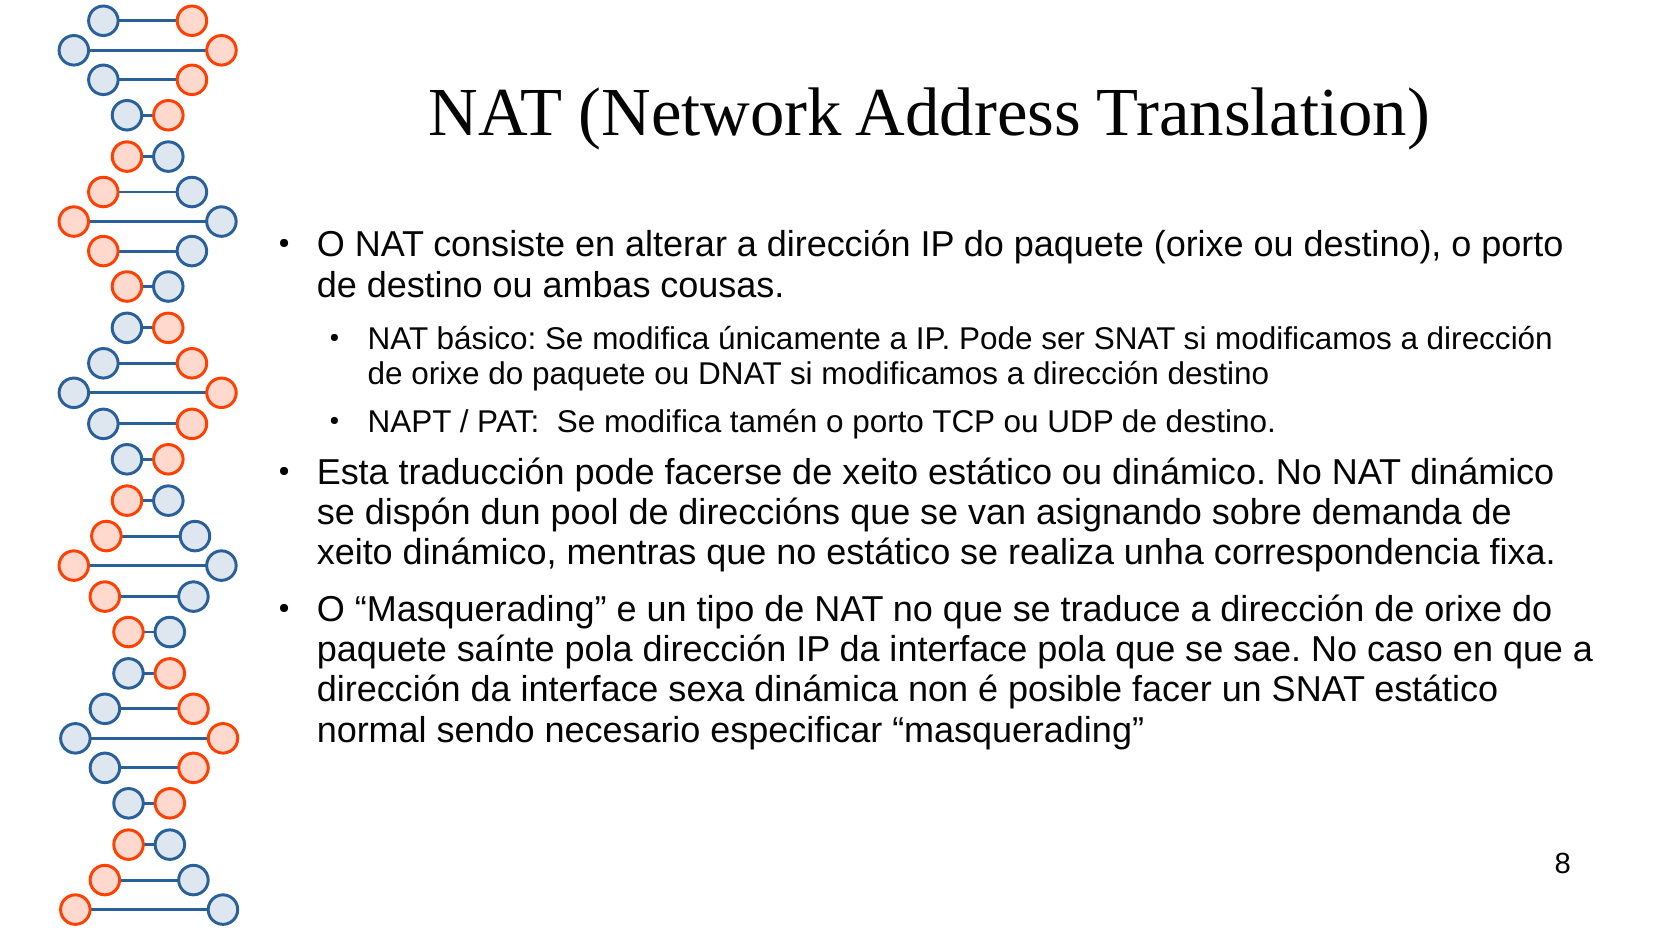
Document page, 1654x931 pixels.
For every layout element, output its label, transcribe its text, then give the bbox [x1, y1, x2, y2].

list O NAT consiste en alterar a dirección IP do paquete (orixe ou destino), o porto de destino ou ambas cousas. NAT básico: Se modifica únicamente a IP. Pode ser SNAT si modificamos a dirección de orixe do paquete ou DNAT si modificamos a dirección destino NAPT / PAT: Se modifica tamén o porto TCP ou UDP de destino. Esta traducción pode facerse de xeito estático ou dinámico. No NAT dinámico se dispón dun pool de direccións que se van asignando sobre demanda de xeito dinámico, mentras que no estático se realiza unha correspondencia fixa. O “Masquerading” e un tipo de NAT no que se traduce a dirección de orixe do paquete saínte pola dirección IP da interface pola que se sae. No caso en que a dirección da interface sexa dinámica non é posible facer un SNAT estático normal sendo necesario especificar “masquerading” [265, 224, 1595, 764]
title NAT (Network Address Translation) [265, 35, 1595, 189]
